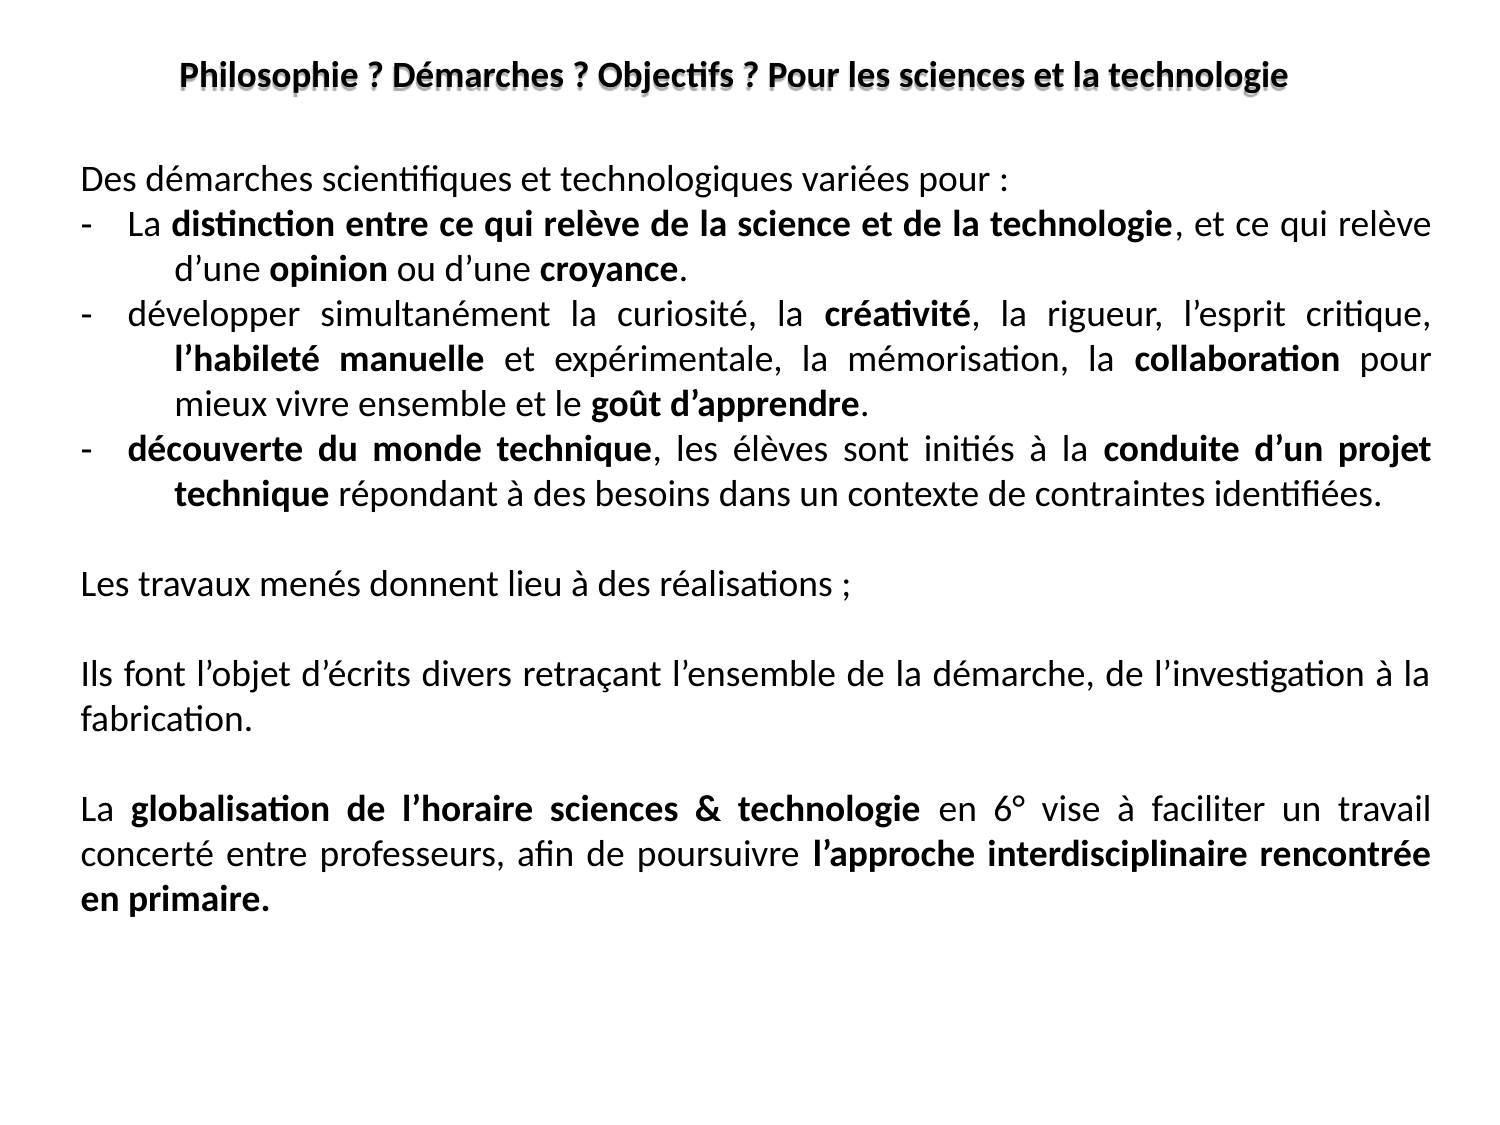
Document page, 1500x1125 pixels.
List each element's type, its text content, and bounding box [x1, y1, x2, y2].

text_box Des démarches scientifiques et technologiques variées pour : La distinction entre ce qui relève de la science et de la technologie, et ce qui relève d’une opinion ou d’une croyance. développer simultanément la curiosité, la créativité, la rigueur, l’esprit critique, l’habileté manuelle et expérimentale, la mémorisation, la collaboration pour mieux vivre ensemble et le goût d’apprendre. découverte du monde technique, les élèves sont initiés à la conduite d’un projet technique répondant à des besoins dans un contexte de contraintes identifiées. Les travaux menés donnent lieu à des réalisations ; Ils font l’objet d’écrits divers retraçant l’ensemble de la démarche, de l’investigation à la fabrication. La globalisation de l’horaire sciences & technologie en 6° vise à faciliter un travail concerté entre professeurs, afin de poursuivre l’approche interdisciplinaire rencontrée en primaire. [66, 147, 1447, 1017]
title Philosophie ? Démarches ? Objectifs ? Pour les sciences et la technologie [21, 42, 1447, 147]
